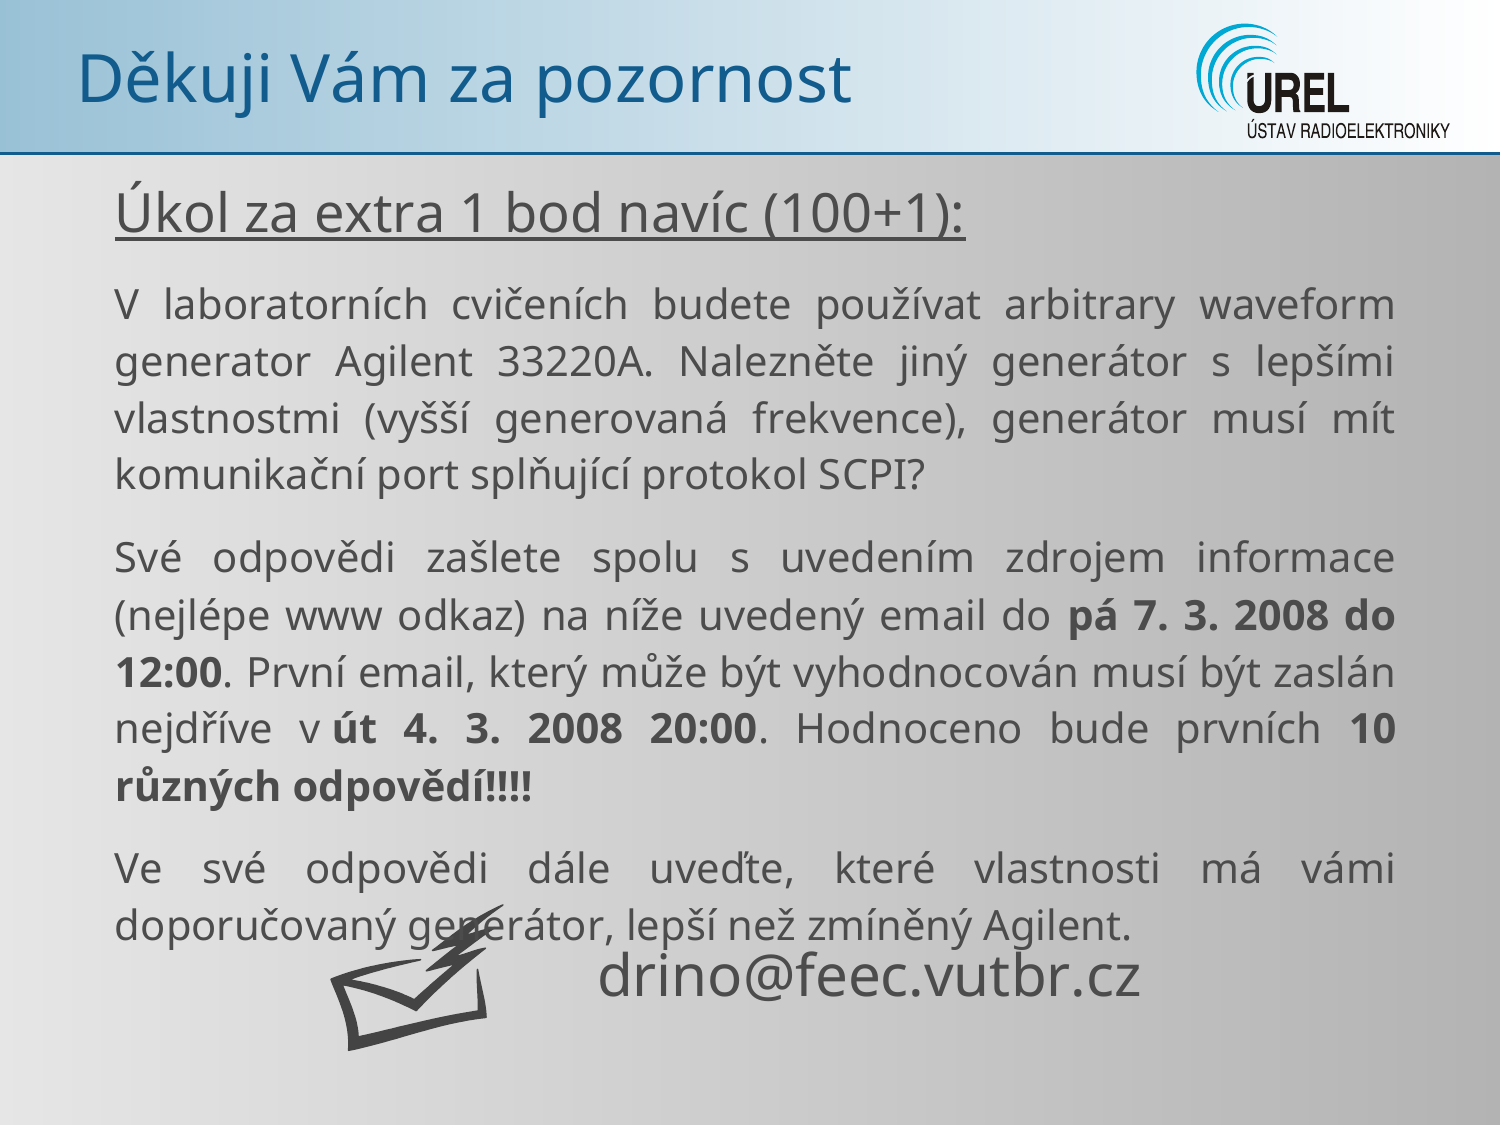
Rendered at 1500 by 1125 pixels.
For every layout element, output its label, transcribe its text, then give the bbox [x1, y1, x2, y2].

picture [1196, 23, 1236, 63]
list drino@feec.vutbr.cz [527, 926, 1211, 1015]
text_box Děkuji Vám za pozornost [0, 0, 1500, 152]
text_box Úkol za extra 1 bod navíc (100+1): V laboratorních cvičeních budete používat arbitrary waveform generator Agilent 33220A. Nalezněte jiný generátor s lepšími vlastnostmi (vyšší generovaná frekvence), generátor musí mít komunikační port splňující protokol SCPI? Své odpovědi zašlete spolu s uvedením zdrojem informace (nejlépe www odkaz) na níže uvedený email do pá 7. 3. 2008 do 12:00. První email, který může být vyhodnocován musí být zaslán nejdříve v út 4. 3. 2008 20:00. Hodnoceno bude prvních 10 různých odpovědí!!!! Ve své odpovědi dále uveďte, které vlastnosti má vámi doporučovaný generátor, lepší než zmíněný Agilent. [100, 166, 1412, 961]
text_box [331, 961, 487, 1051]
picture [1196, 23, 1450, 160]
